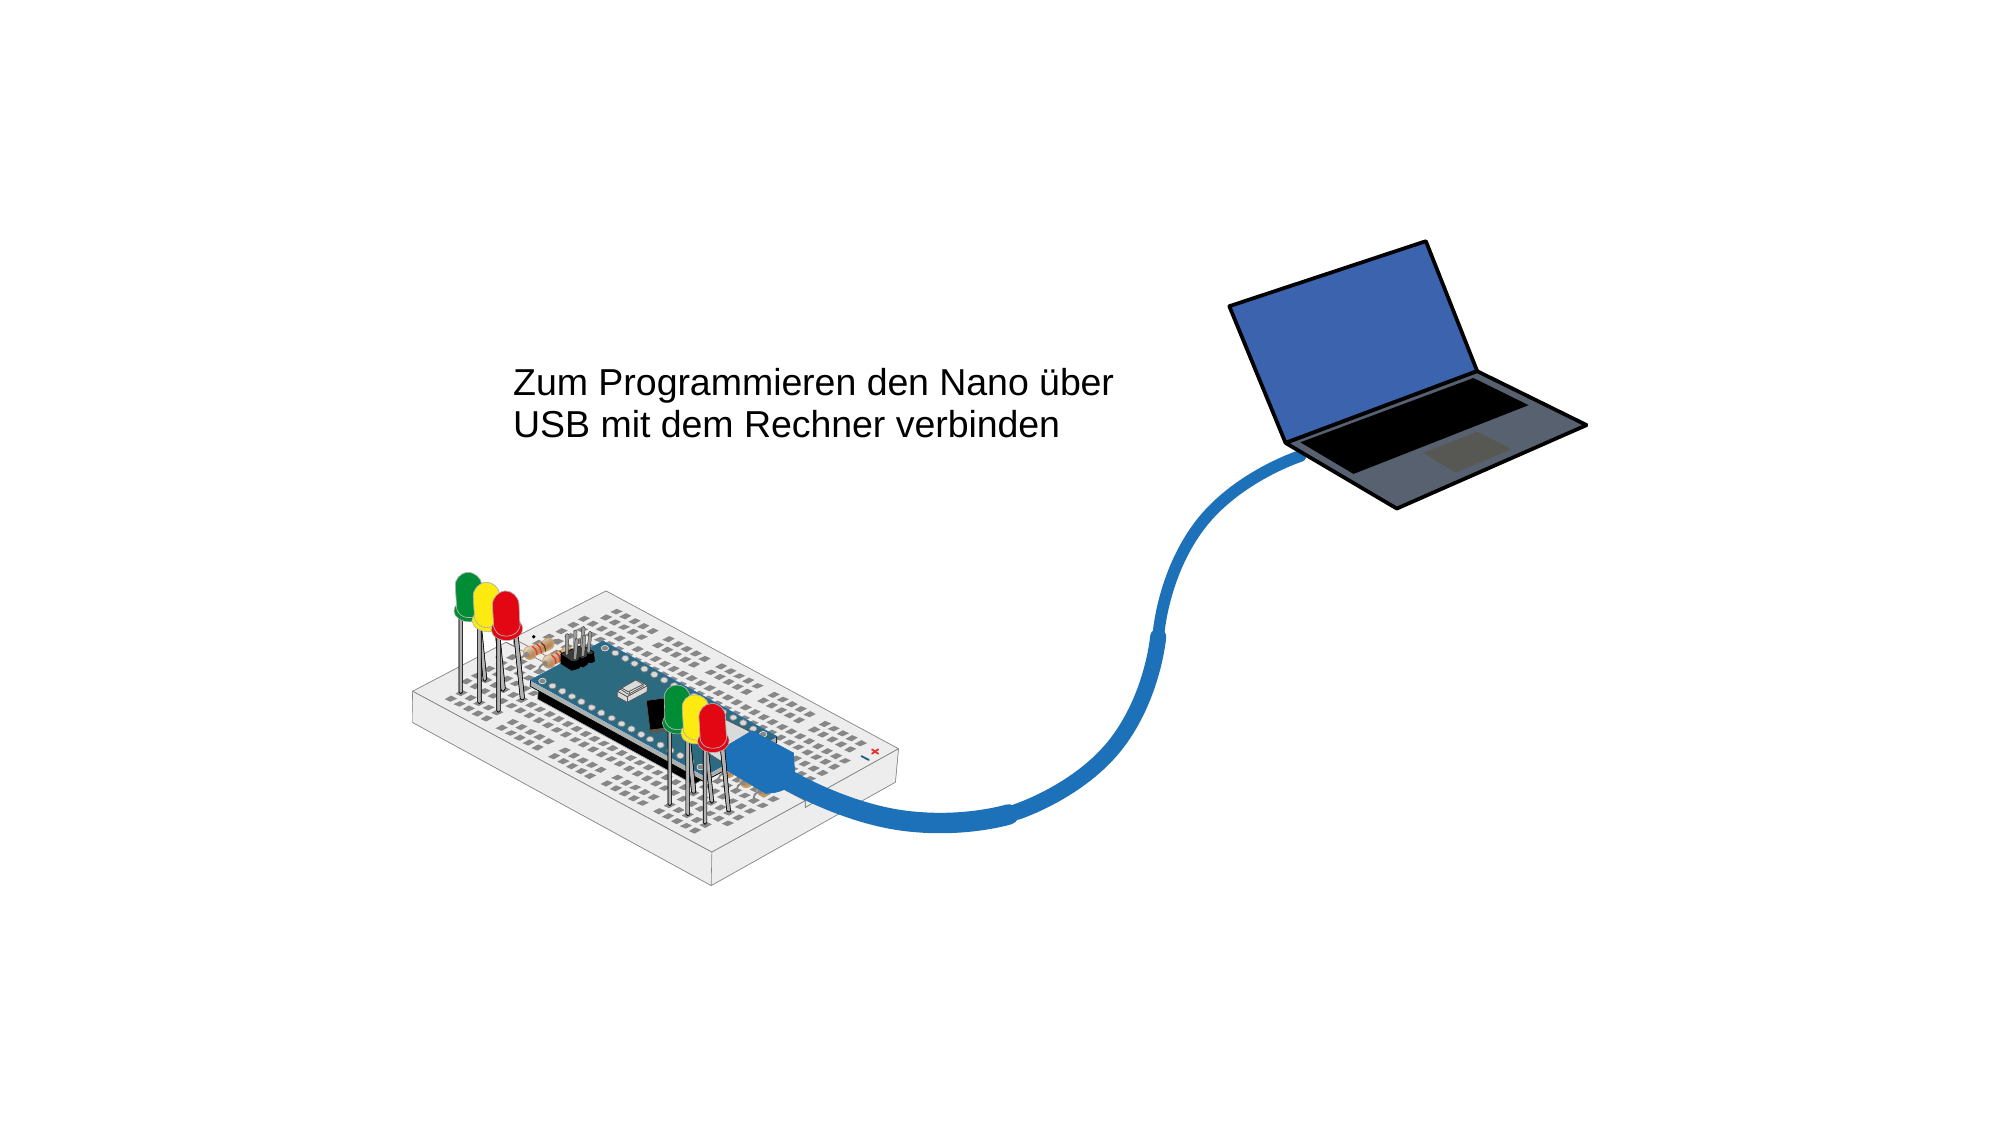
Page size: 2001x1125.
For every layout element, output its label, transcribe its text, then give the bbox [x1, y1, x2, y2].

text_box Zum Programmieren den Nano über USB mit dem Rechner verbinden [498, 354, 1130, 454]
picture [412, 239, 1588, 886]
